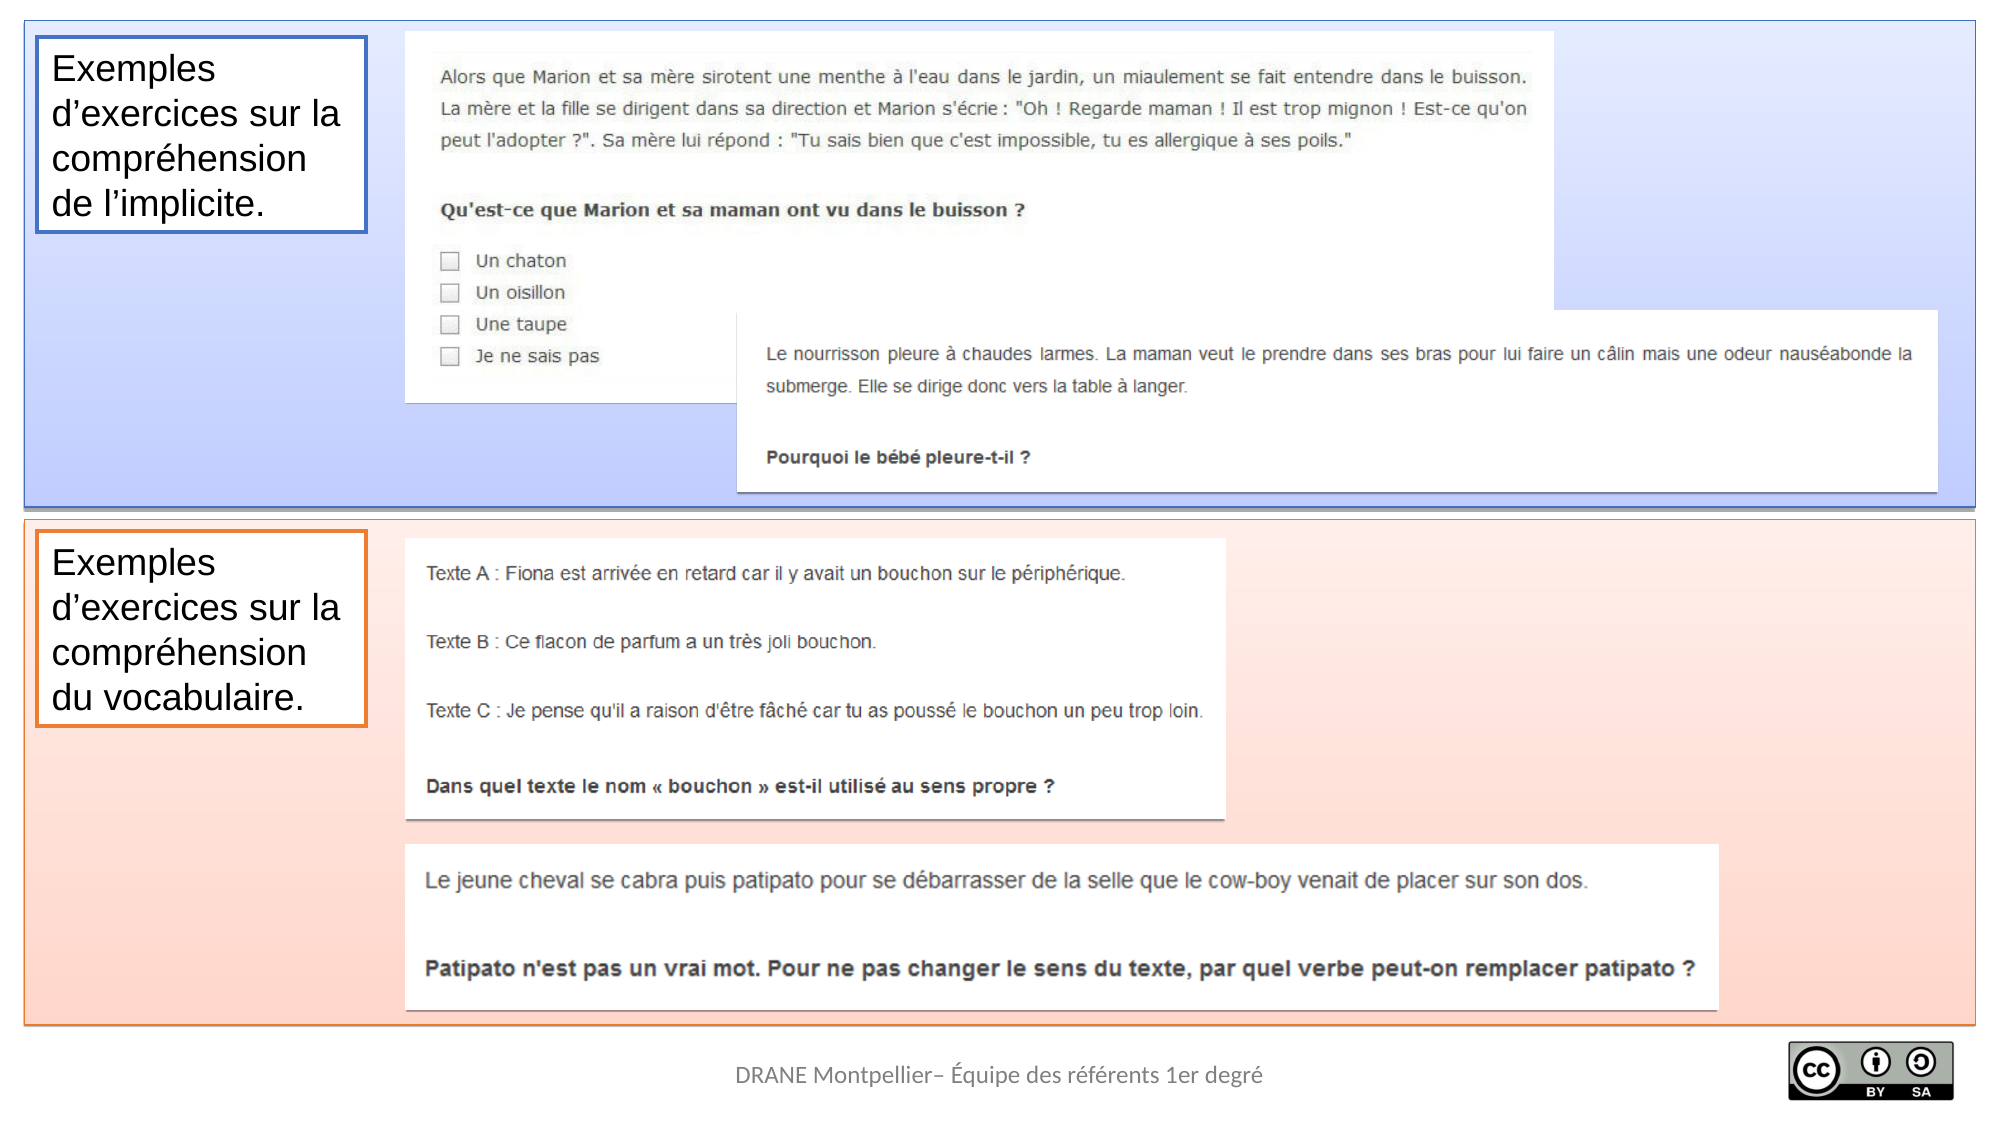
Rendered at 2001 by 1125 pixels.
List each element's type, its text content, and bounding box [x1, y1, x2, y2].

picture [419, 45, 1540, 389]
picture [1781, 1037, 1956, 1105]
text_box Exemples d’exercices sur la compréhension du vocabulaire. [36, 530, 367, 726]
picture [751, 324, 1924, 478]
text_box [24, 20, 1976, 507]
picture [419, 552, 1212, 805]
picture [419, 858, 1705, 996]
text_box Exemples d’exercices sur la compréhension de l’implicite. [36, 36, 367, 232]
text_box DRANE Montpellier– Équipe des référents 1er degré [435, 1051, 1564, 1112]
text_box [24, 519, 1976, 1025]
